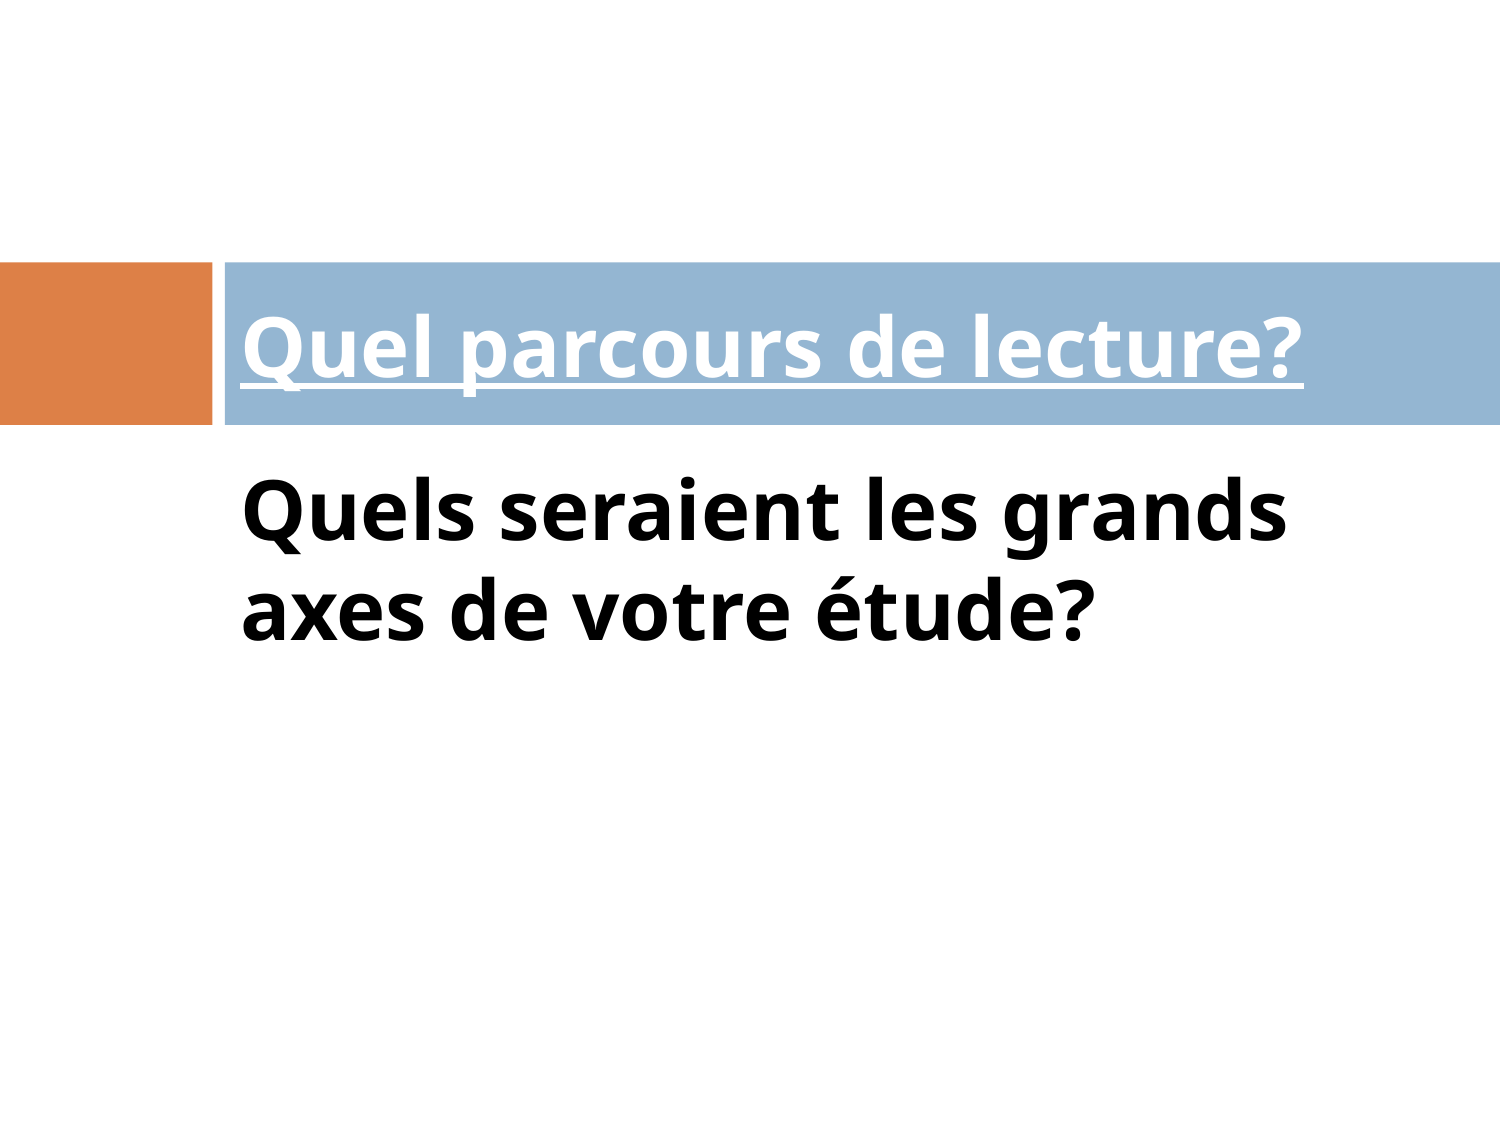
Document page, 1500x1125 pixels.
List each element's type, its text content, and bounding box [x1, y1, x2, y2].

title Quel parcours de lecture? [225, 262, 1475, 425]
list Quels seraient les grands axes de votre étude? [225, 450, 1394, 725]
